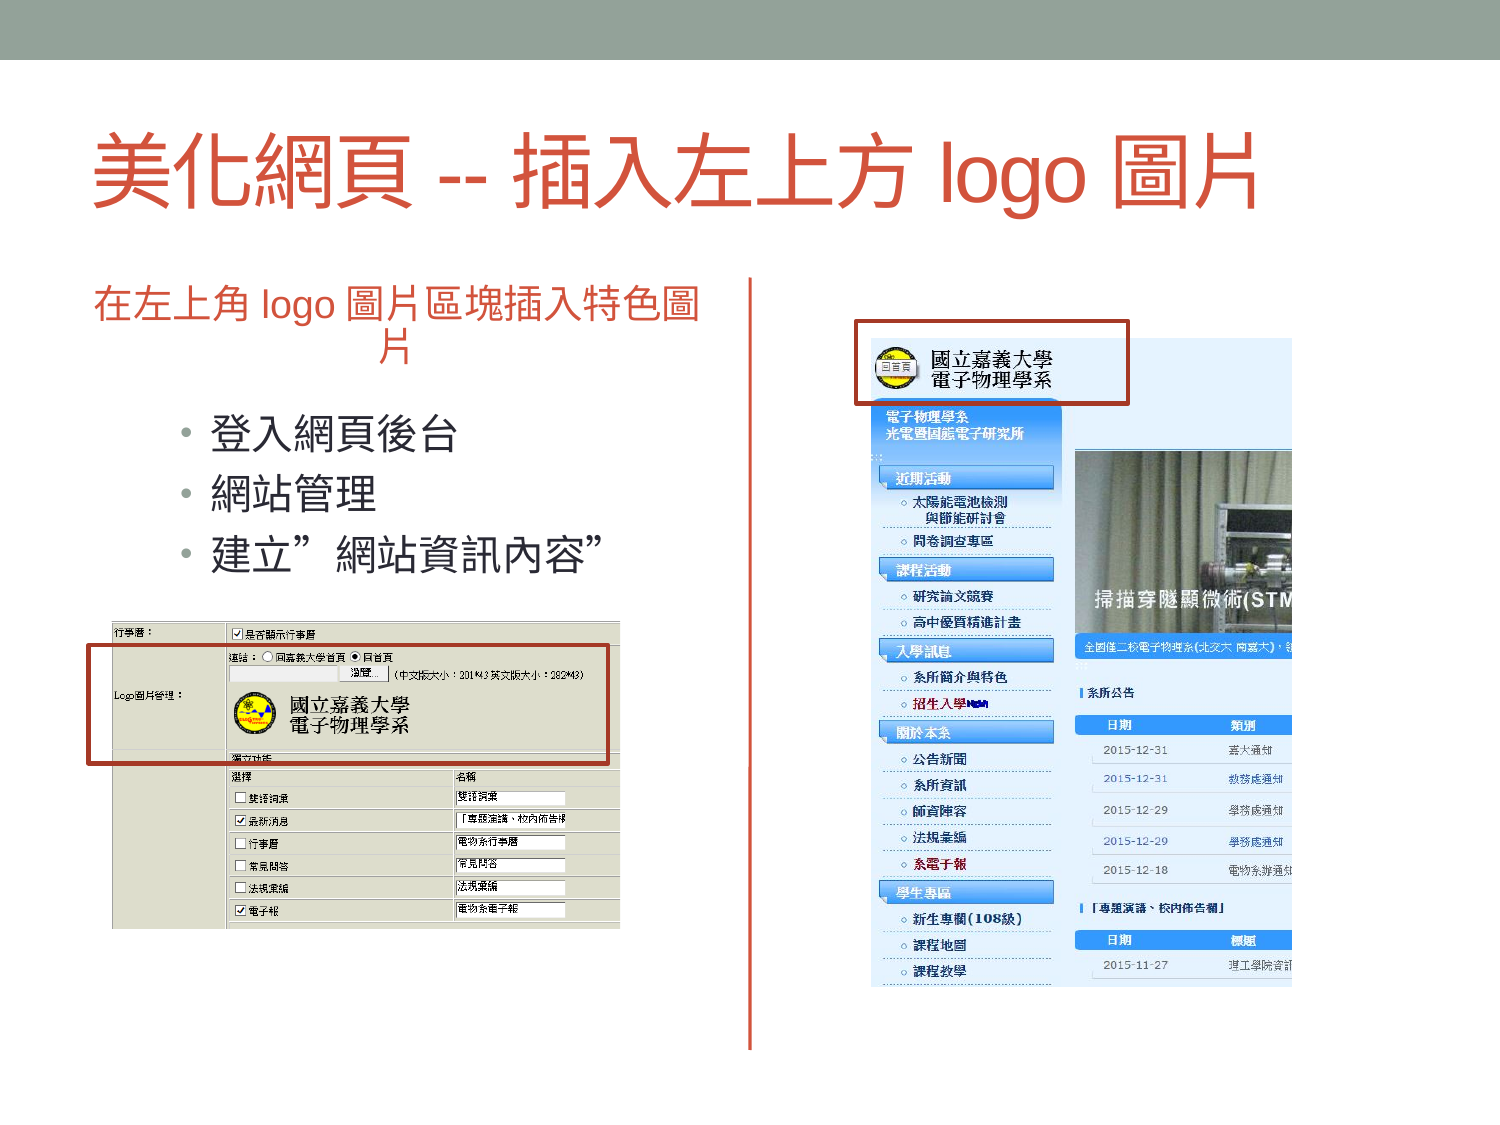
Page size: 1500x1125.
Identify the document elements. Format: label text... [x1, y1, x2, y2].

picture [871, 338, 1292, 987]
list 登入網頁後台 網站管理 建立”網站資訊內容” [75, 399, 721, 587]
text_box [88, 645, 608, 763]
list 在左上角logo圖片區塊插入特色圖片 [75, 275, 721, 380]
picture [111, 621, 621, 929]
title 美化網頁--插入左上方logo圖片 [75, 87, 1426, 251]
text_box [856, 321, 1128, 404]
